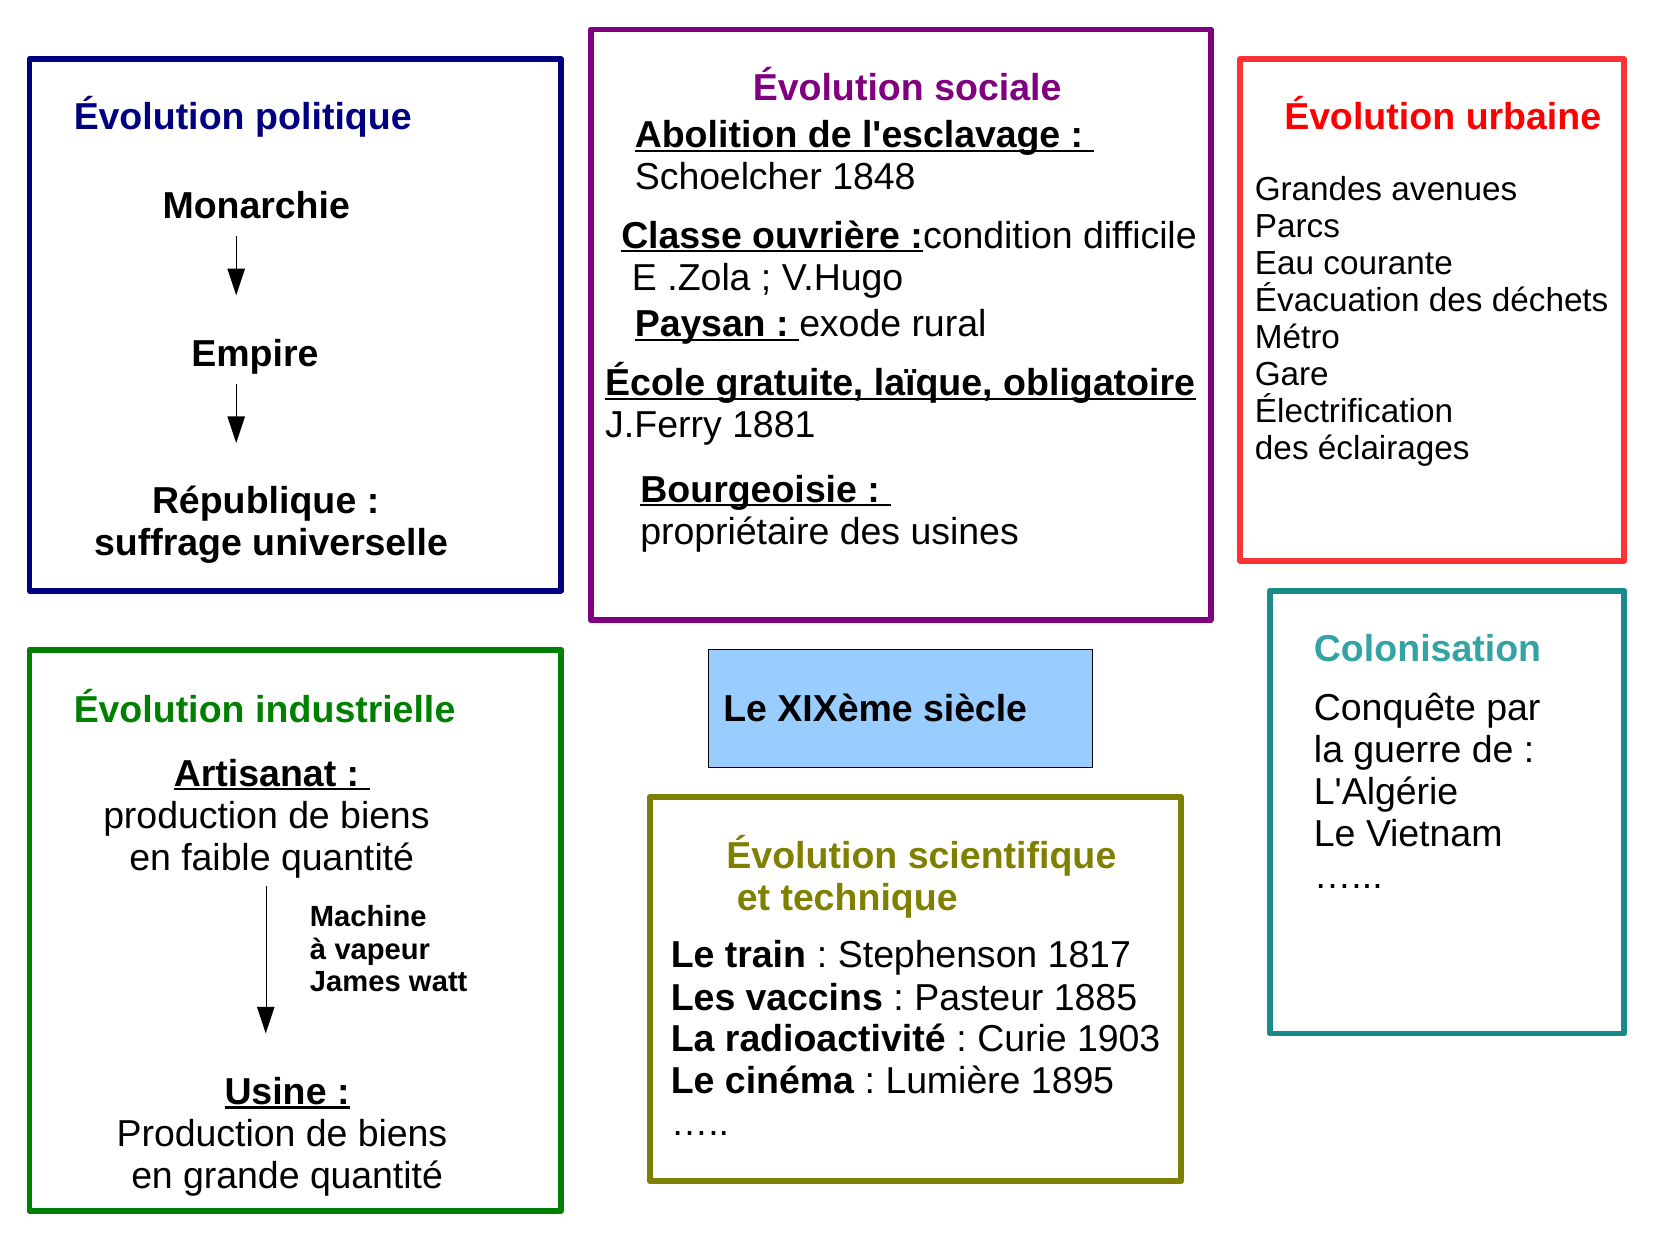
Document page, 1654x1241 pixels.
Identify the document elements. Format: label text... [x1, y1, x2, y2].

text_box Conquête par la guerre de : L'Algérie Le Vietnam …... [1299, 679, 1595, 905]
text_box Abolition de l'esclavage : Schoelcher 1848 [620, 106, 1108, 206]
text_box Machine à vapeur James watt [295, 892, 484, 1008]
text_box Paysan : exode rural [620, 295, 1001, 354]
text_box [708, 739, 1093, 768]
text_box Colonisation [1299, 620, 1567, 679]
text_box République : suffrage universelle [79, 472, 463, 574]
text_box Artisanat : production de biens en faible quantité [88, 744, 455, 888]
text_box Le train : Stephenson 1817 Les vaccins : Pasteur 1885 La radioactivité : Curie 1903 Le cinéma : Lumière 1895 ….. [656, 926, 1175, 1157]
text_box Évolution politique [59, 88, 562, 147]
text_box Classe ouvrière :condition difficile E .Zola ; V.Hugo [606, 206, 1211, 307]
text_box Empire [176, 324, 334, 383]
text_box Évolution industrielle [59, 681, 532, 740]
text_box Évolution urbaine [1269, 88, 1616, 148]
text_box Monarchie [147, 177, 414, 236]
text_box Évolution scientifique et technique [711, 826, 1131, 926]
text_box École gratuite, laïque, obligatoire J.Ferry 1881 [590, 354, 1211, 455]
text_box Le XIXème siècle [708, 680, 1123, 739]
text_box Grandes avenues Parcs Eau courante Évacuation des déchets Métro Gare Électrification des éclairages [1240, 163, 1624, 477]
text_box Bourgeoisie : propriétaire des usines [625, 460, 1152, 562]
text_box [708, 649, 1093, 680]
text_box Évolution sociale [738, 59, 1076, 106]
text_box Usine : Production de biens en grande quantité [101, 1062, 473, 1206]
